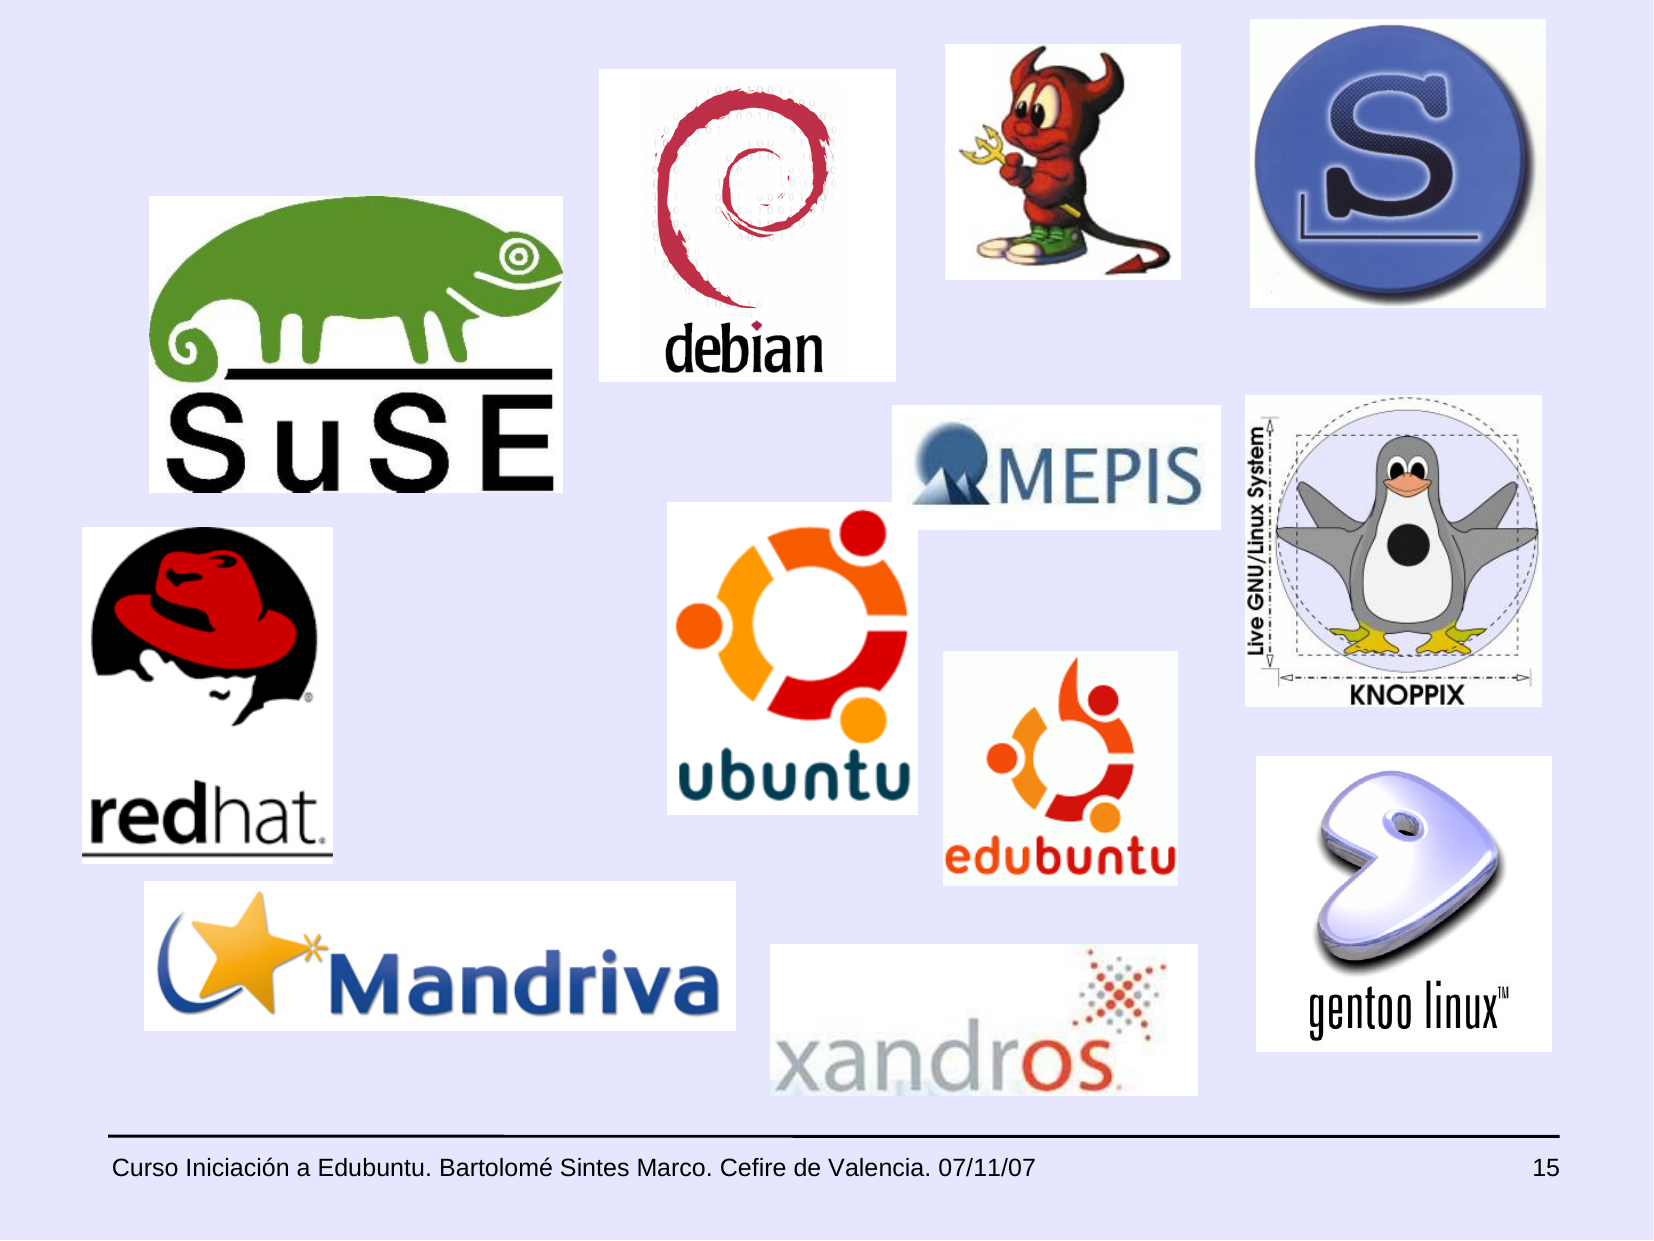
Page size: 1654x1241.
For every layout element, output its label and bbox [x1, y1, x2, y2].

picture [599, 69, 896, 382]
picture [945, 44, 1181, 280]
picture [82, 527, 333, 864]
picture [144, 881, 736, 1031]
picture [943, 651, 1178, 886]
picture [149, 196, 563, 493]
picture [1256, 756, 1552, 1052]
picture [667, 405, 1221, 815]
picture [1250, 19, 1546, 309]
picture [770, 944, 1198, 1096]
picture [1245, 395, 1542, 707]
